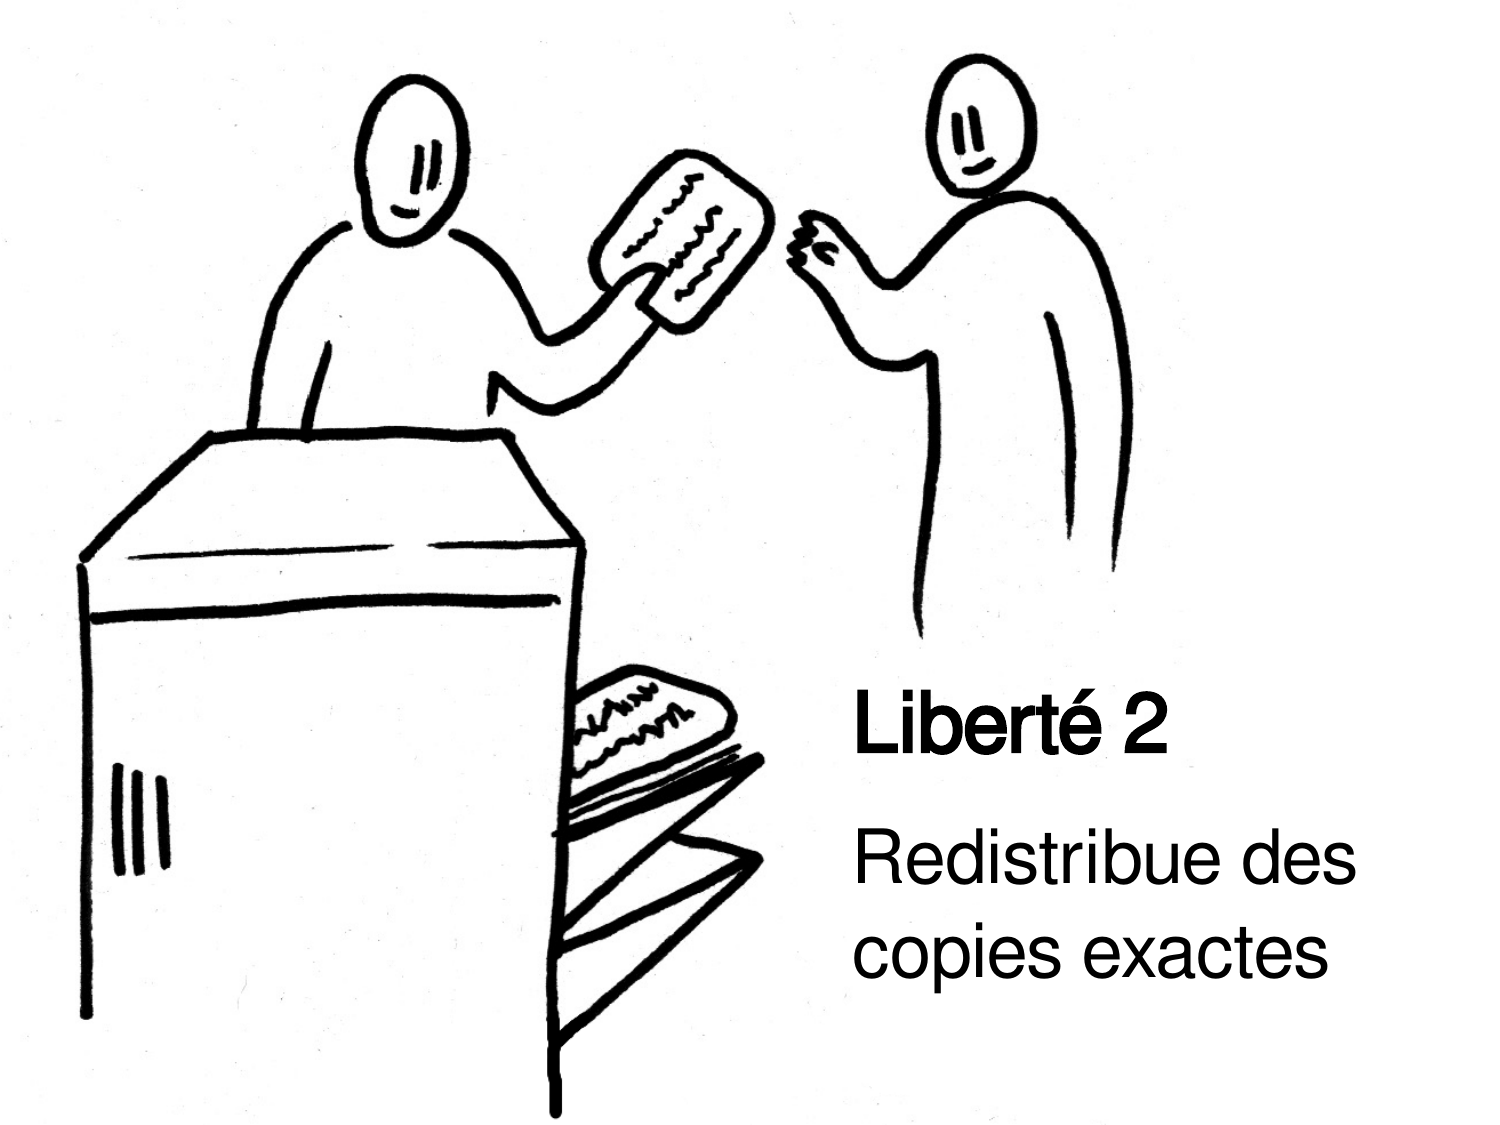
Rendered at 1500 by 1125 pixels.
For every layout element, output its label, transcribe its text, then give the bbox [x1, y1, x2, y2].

picture [0, 0, 1195, 1125]
text_box Liberté 2 Redistribue des copies exactes [837, 668, 1495, 1120]
